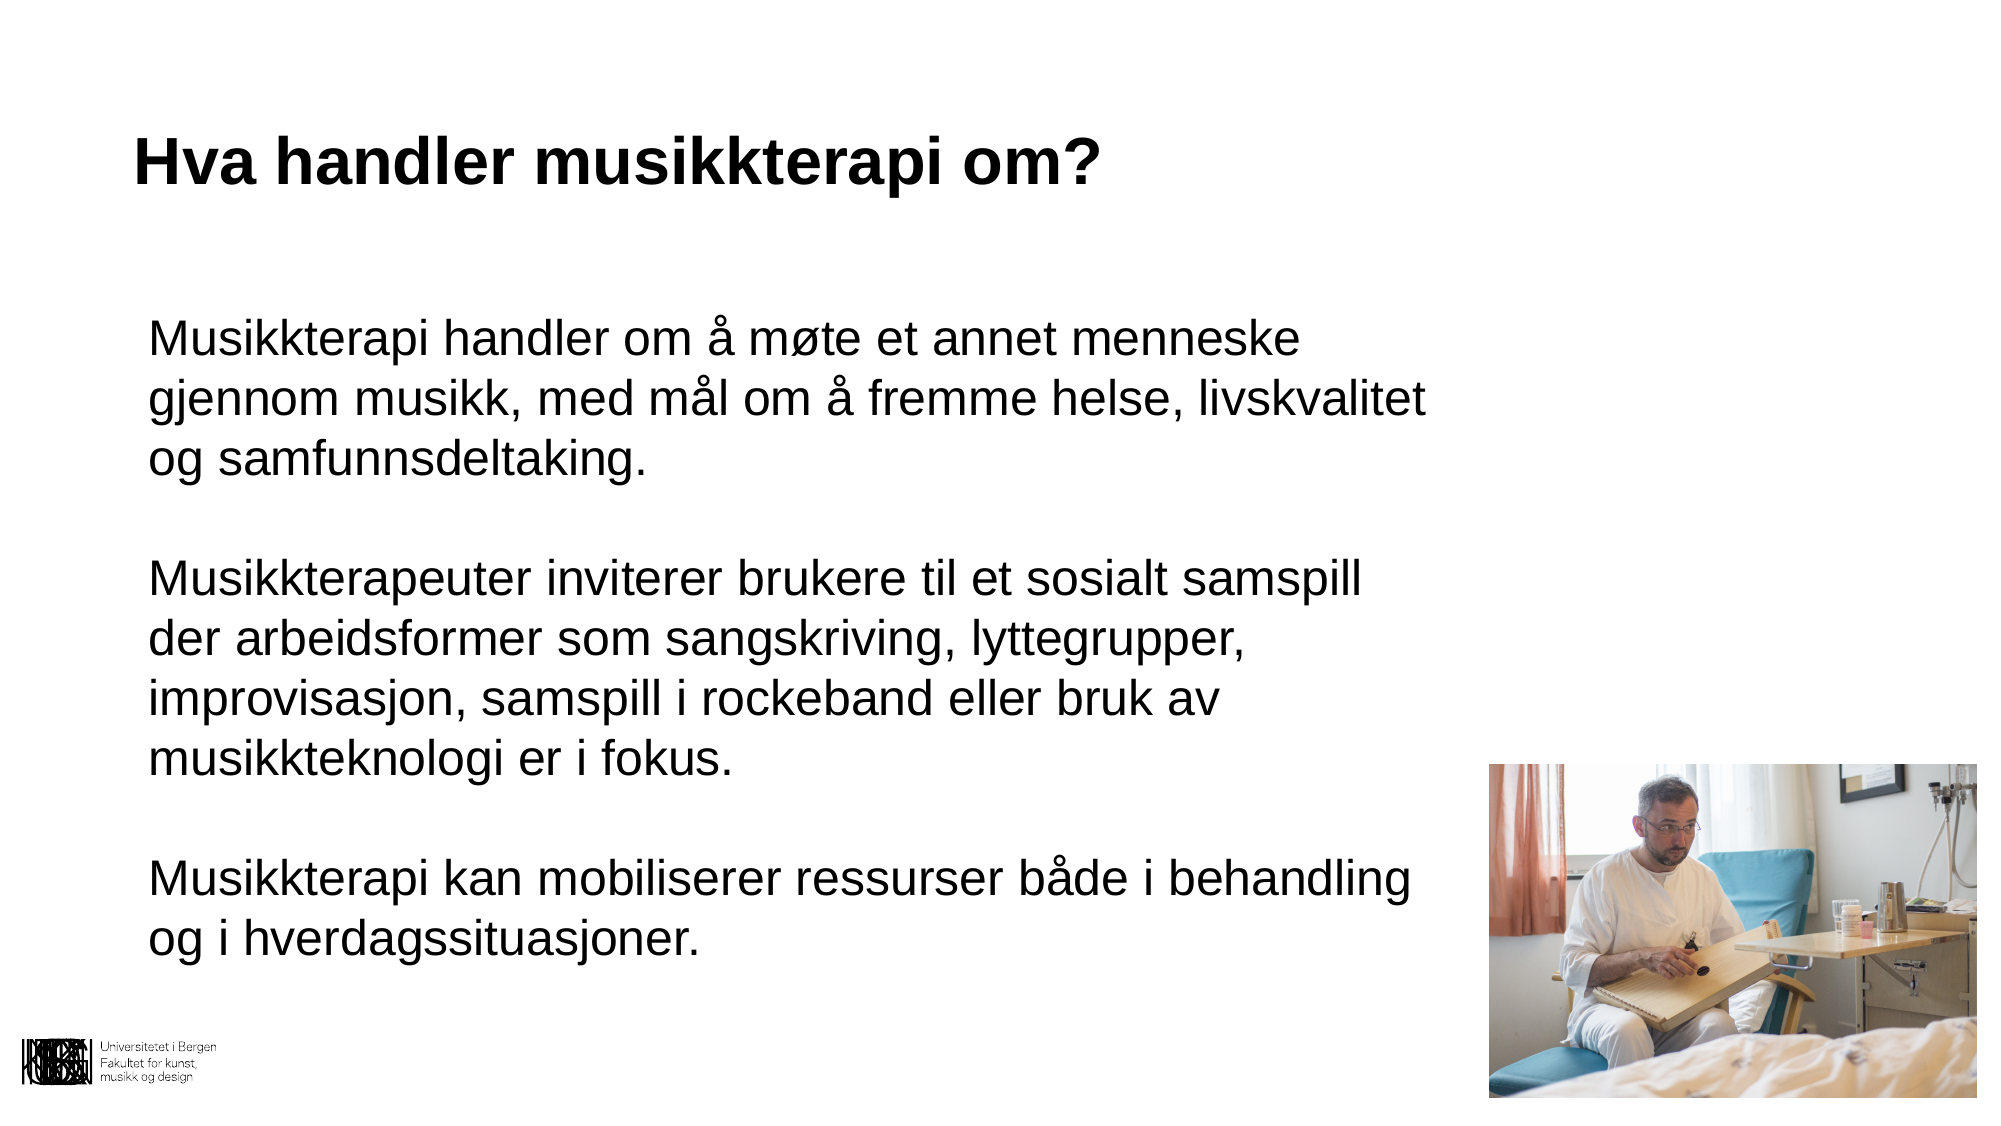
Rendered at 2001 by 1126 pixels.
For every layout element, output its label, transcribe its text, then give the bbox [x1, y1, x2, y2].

picture [1489, 764, 1977, 1098]
text_box Musikkterapi handler om å møte et annet menneske gjennom musikk, med mål om å fremme helse, livskvalitet og samfunnsdeltaking. Musikkterapeuter inviterer brukere til et sosialt samspill der arbeidsformer som sangskriving, lyttegrupper, improvisasjon, samspill i rockeband eller bruk av musikkteknologi er i fokus. Musikkterapi kan mobiliserer ressurser både i behandling og i hverdagssituasjoner. [133, 297, 1452, 1096]
title Hva handler musikkterapi om? [133, 126, 1914, 255]
